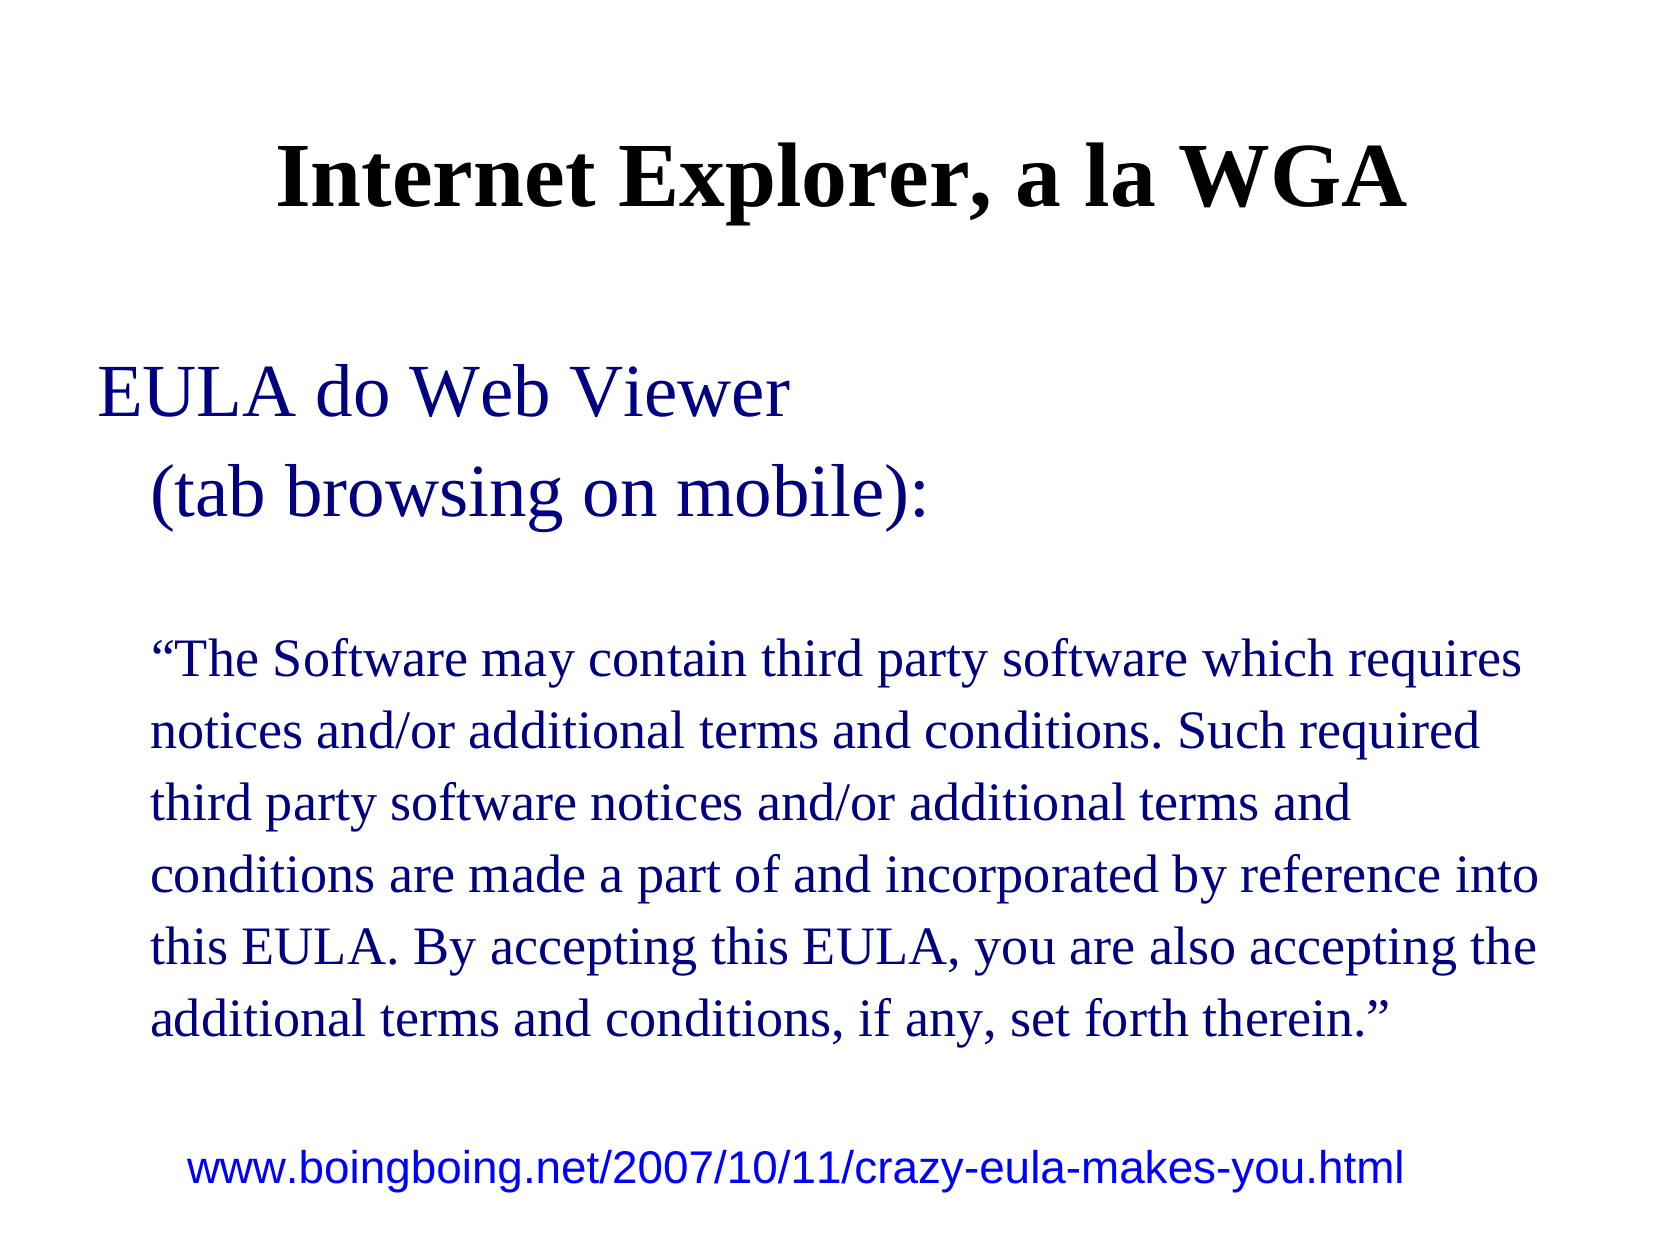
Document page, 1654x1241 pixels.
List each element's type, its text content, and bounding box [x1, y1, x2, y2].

title Internet Explorer, a la WGA [204, 81, 1480, 269]
text_box EULA do Web Viewer (tab browsing on mobile): “The Software may contain third party software which requires notices and/or additional terms and conditions. Such required third party software notices and/or additional terms and conditions are made a part of and incorporated by reference into this EULA. By accepting this EULA, you are also accepting the additional terms and conditions, if any, set forth therein.” www.boingboing.net/2007/10/11/crazy-eula-makes-you.html [87, 333, 1574, 1194]
